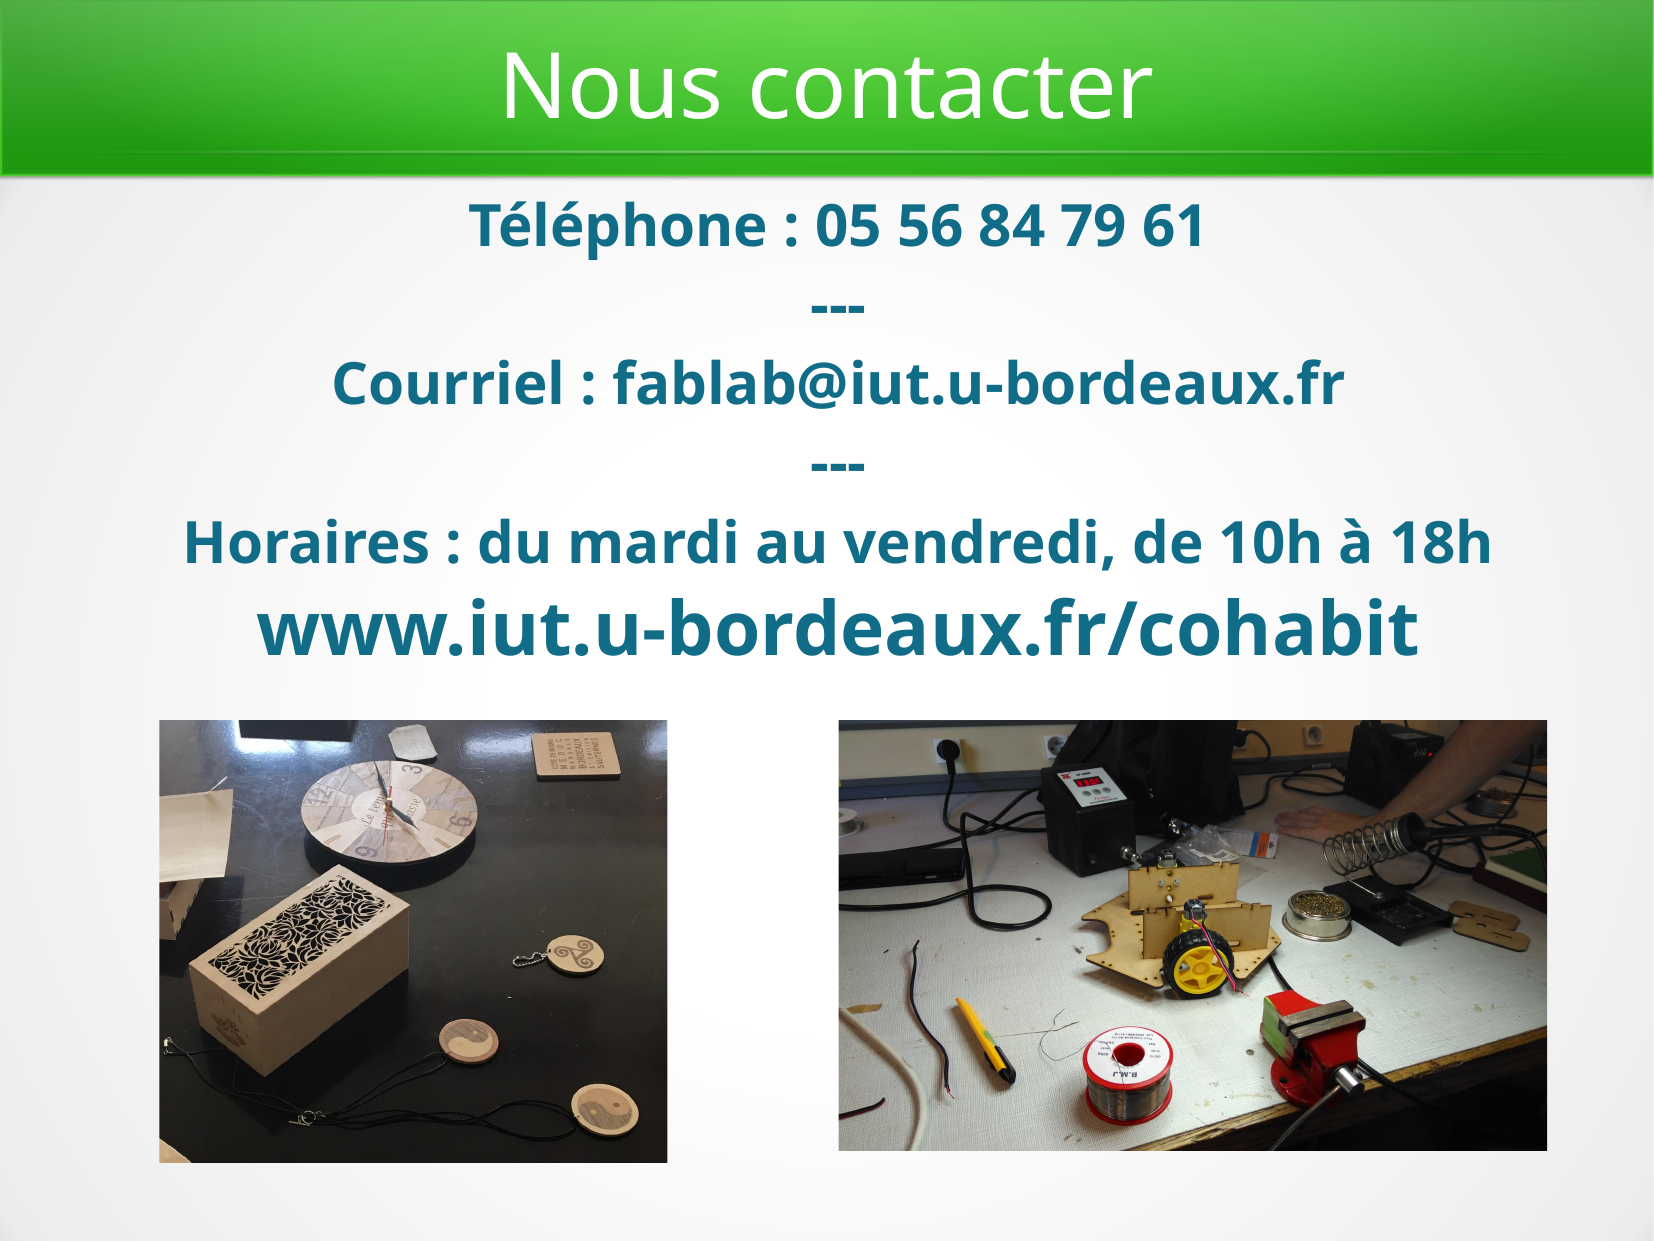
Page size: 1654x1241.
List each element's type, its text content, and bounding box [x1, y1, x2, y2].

title Nous contacter [82, 11, 1571, 154]
text_box www.iut.u-bordeaux.fr/cohabit [129, 567, 1548, 691]
picture [0, 0, 1654, 1241]
text_box Téléphone : 05 56 84 79 61 --- Courriel : fablab@iut.u-bordeaux.fr --- Horaires : du mardi au vendredi, de 10h à 18h [135, 176, 1542, 539]
